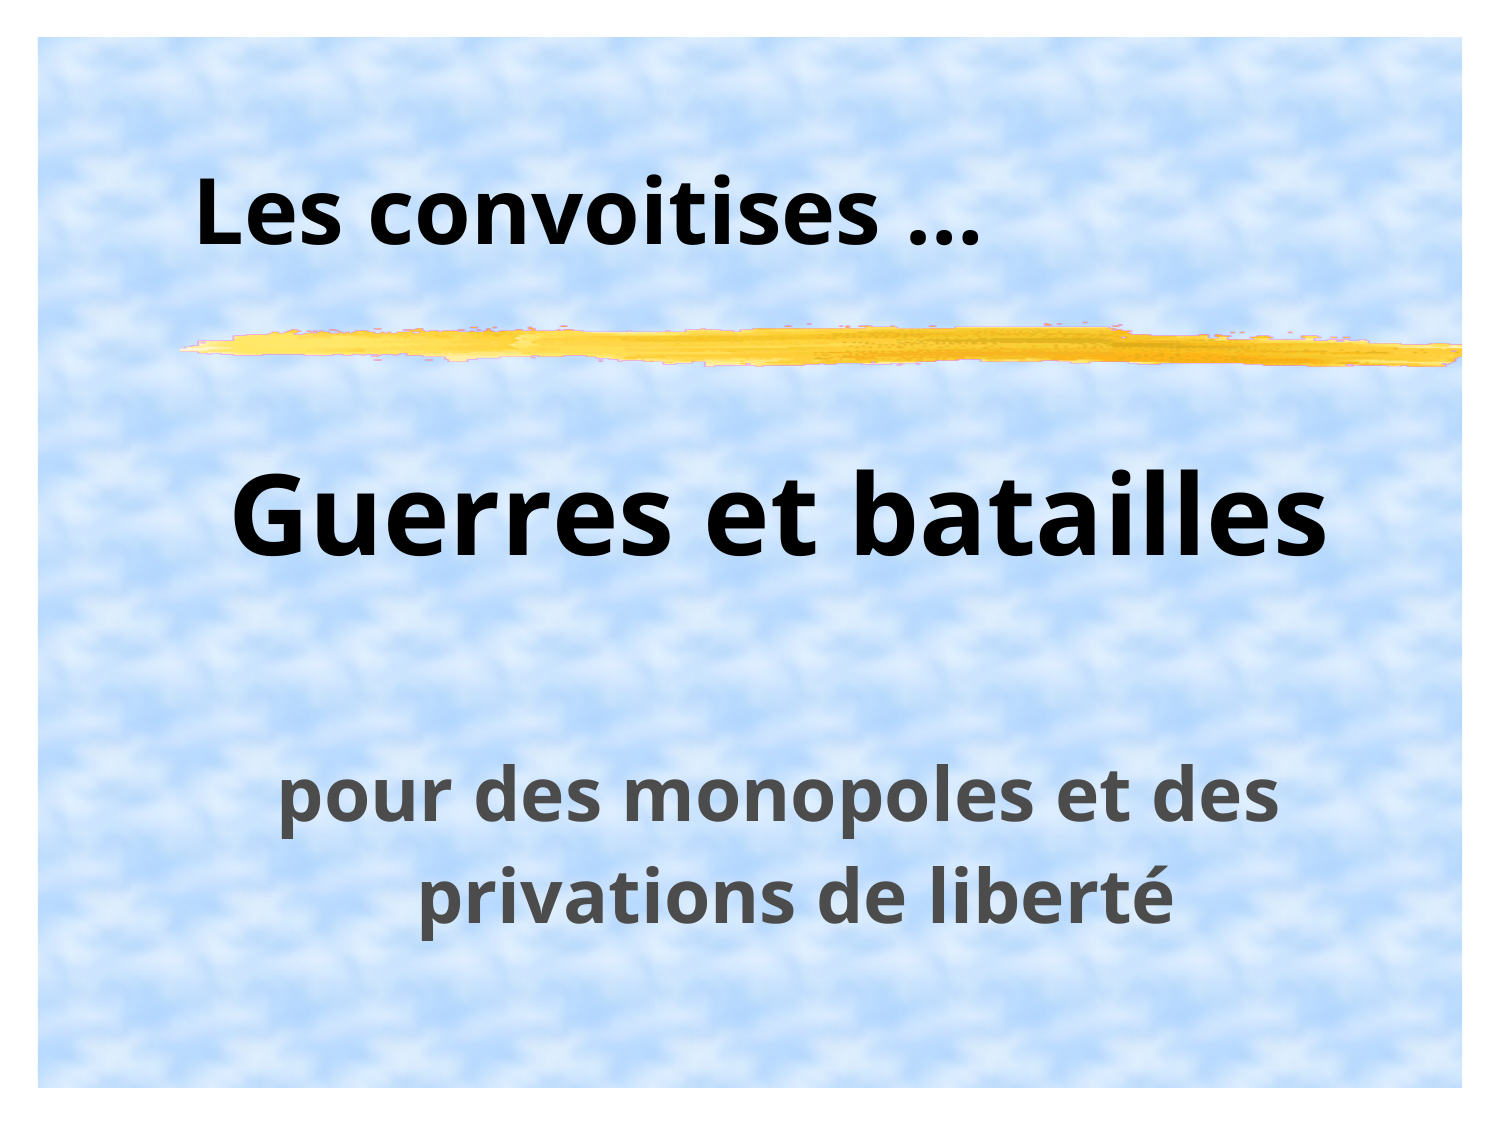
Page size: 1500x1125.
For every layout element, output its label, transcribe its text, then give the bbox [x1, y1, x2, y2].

subtitle Guerres et batailles pour des monopoles et des privations de liberté [155, 450, 1367, 931]
title Les convoitises … [177, 121, 1389, 297]
picture [37, 37, 1463, 1088]
